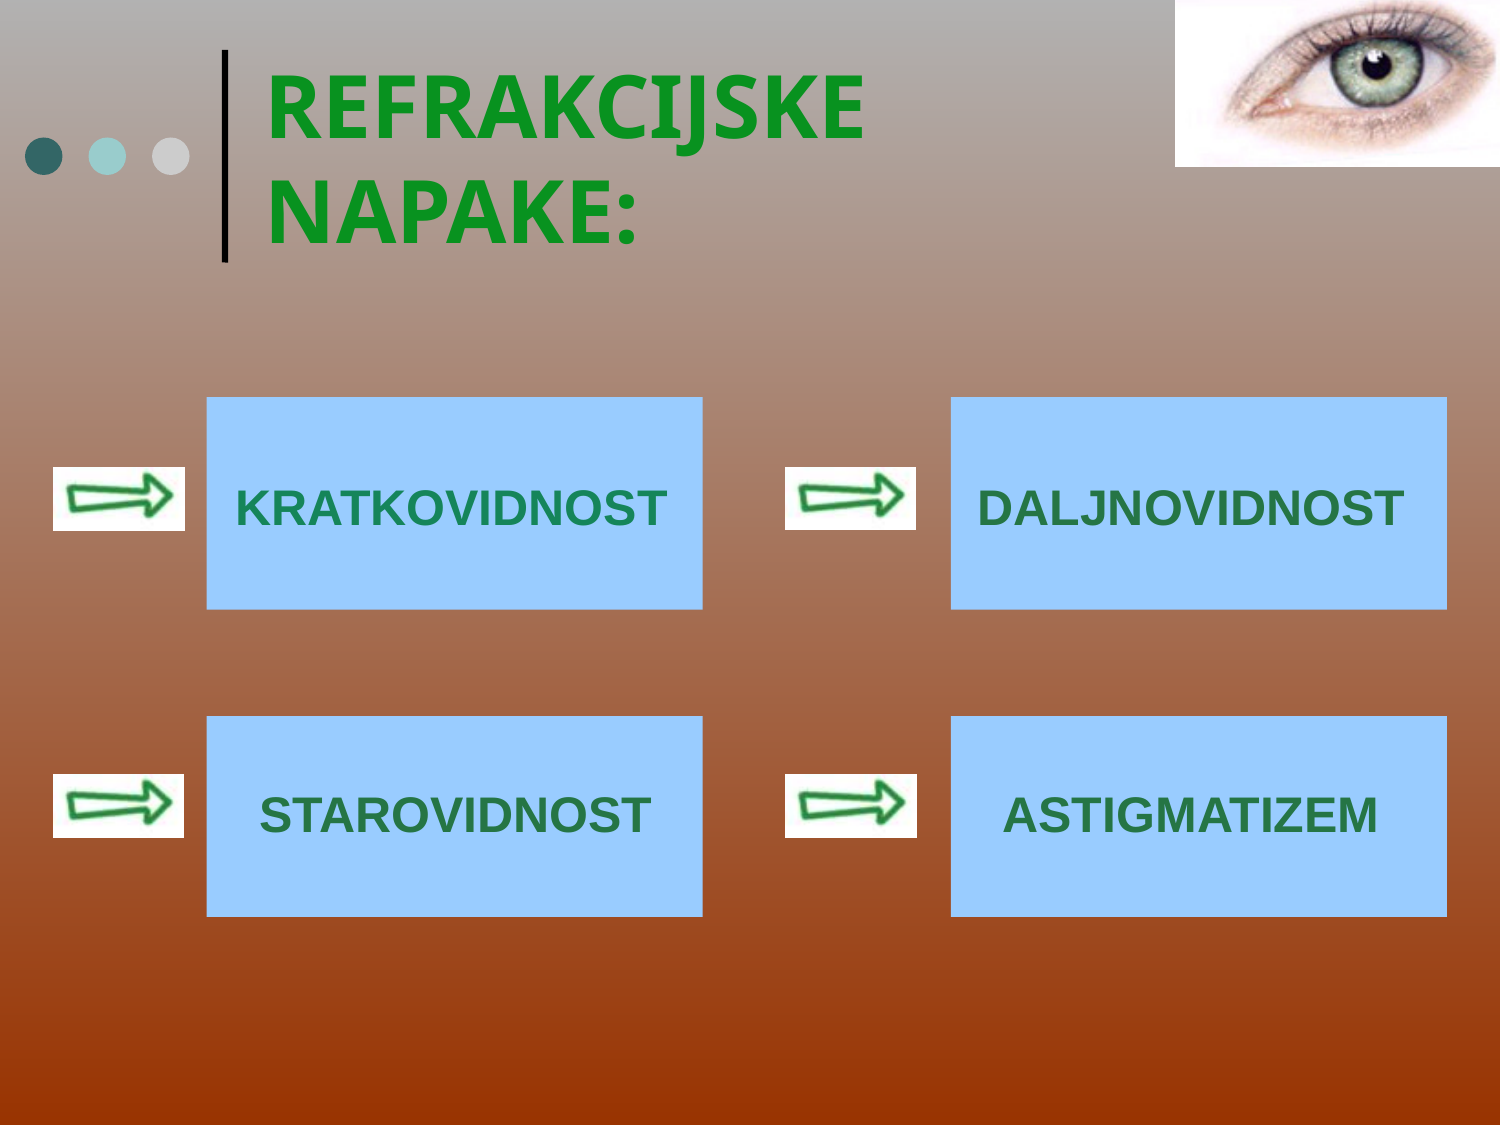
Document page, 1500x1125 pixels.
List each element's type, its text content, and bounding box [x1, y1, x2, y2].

text_box ASTIGMATIZEM [987, 774, 1395, 850]
text_box [950, 716, 1447, 917]
picture [53, 467, 185, 531]
text_box STAROVIDNOST [244, 774, 668, 850]
picture [785, 774, 917, 838]
text_box [206, 397, 703, 610]
text_box [950, 397, 1447, 610]
text_box [206, 716, 703, 917]
picture [53, 774, 184, 838]
picture [1175, 0, 1500, 167]
title REFRAKCIJSKE NAPAKE: [249, 31, 1400, 282]
text_box KRATKOVIDNOST [220, 467, 683, 543]
picture [785, 467, 916, 530]
text_box DALJNOVIDNOST [963, 467, 1420, 543]
